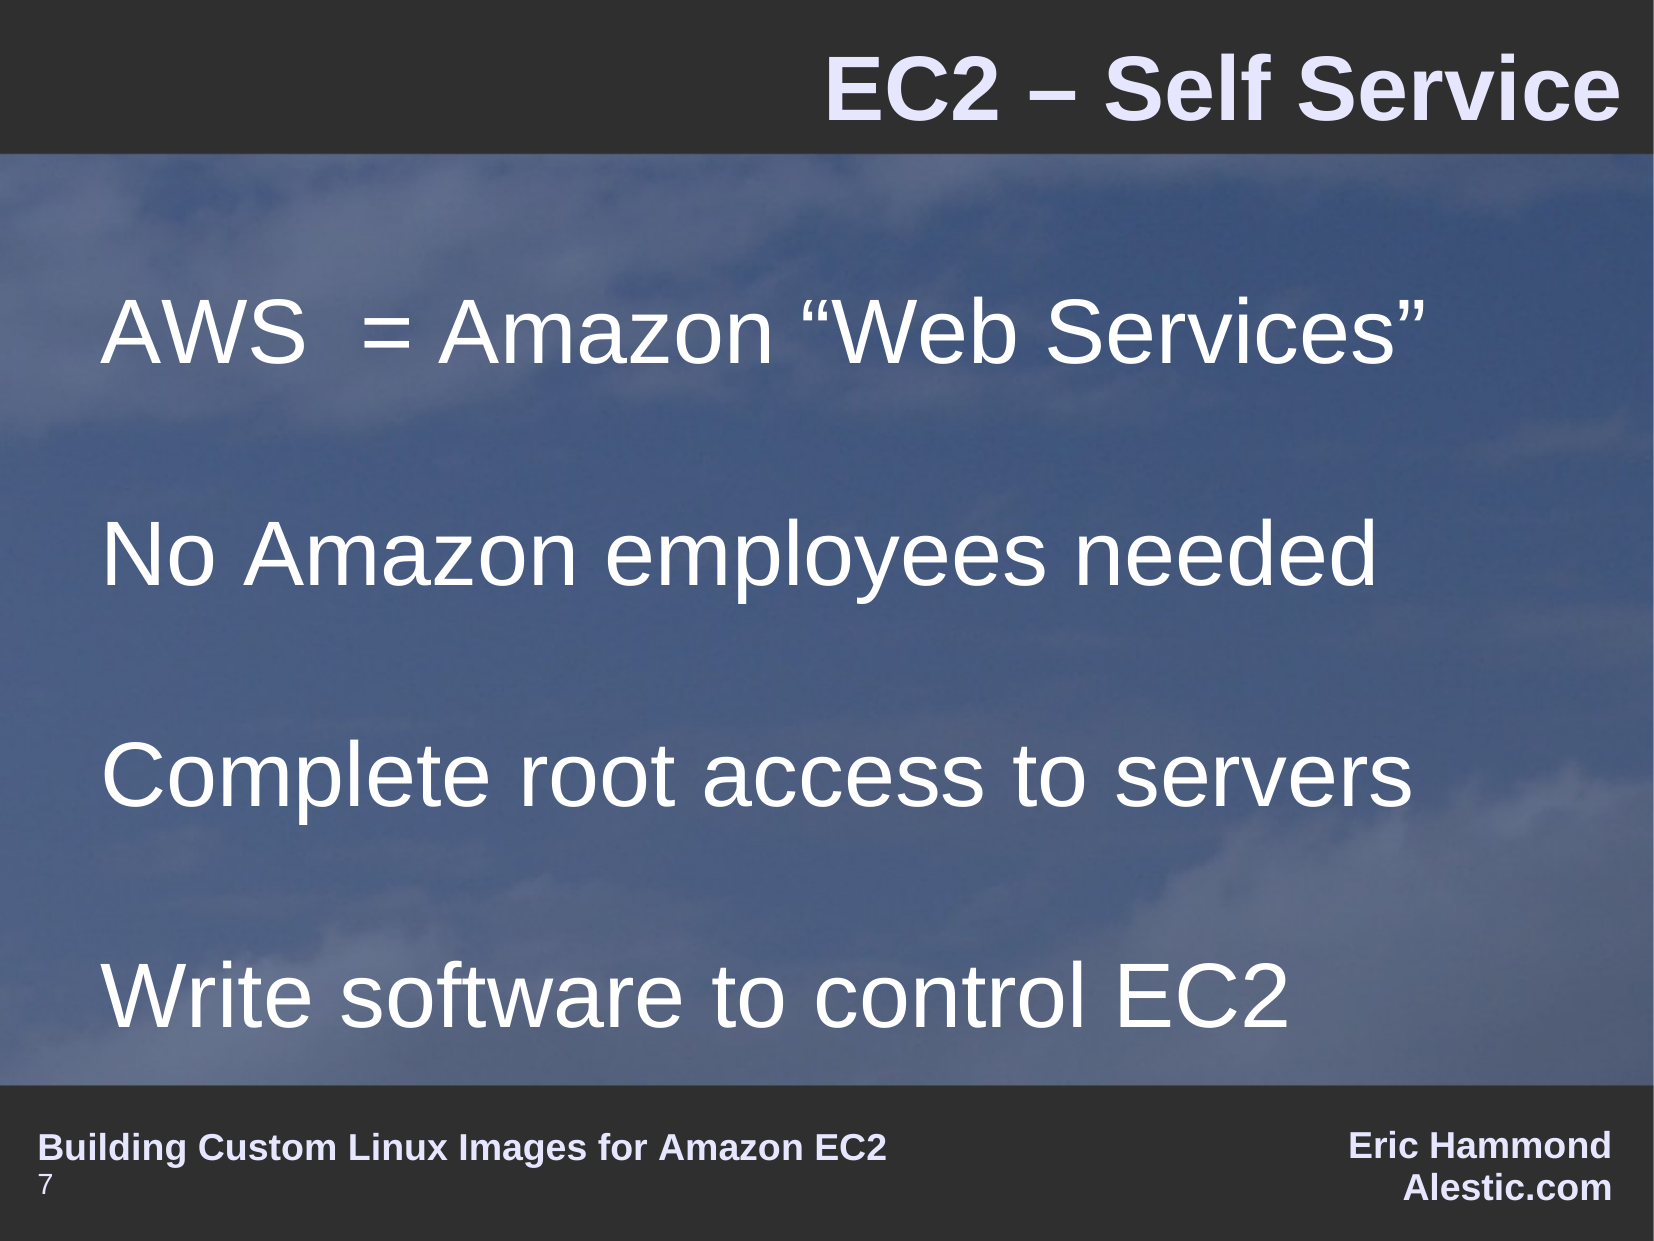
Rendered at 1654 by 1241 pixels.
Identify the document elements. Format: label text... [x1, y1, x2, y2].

title EC2 – Self Service [29, 29, 1625, 148]
list AWS = Amazon “Web Services” No Amazon employees needed Complete root access to servers Write software to control EC2 [29, 177, 1625, 1049]
picture [0, 0, 1654, 1241]
title Eric Hammond Alestic.com [1299, 1092, 1613, 1241]
